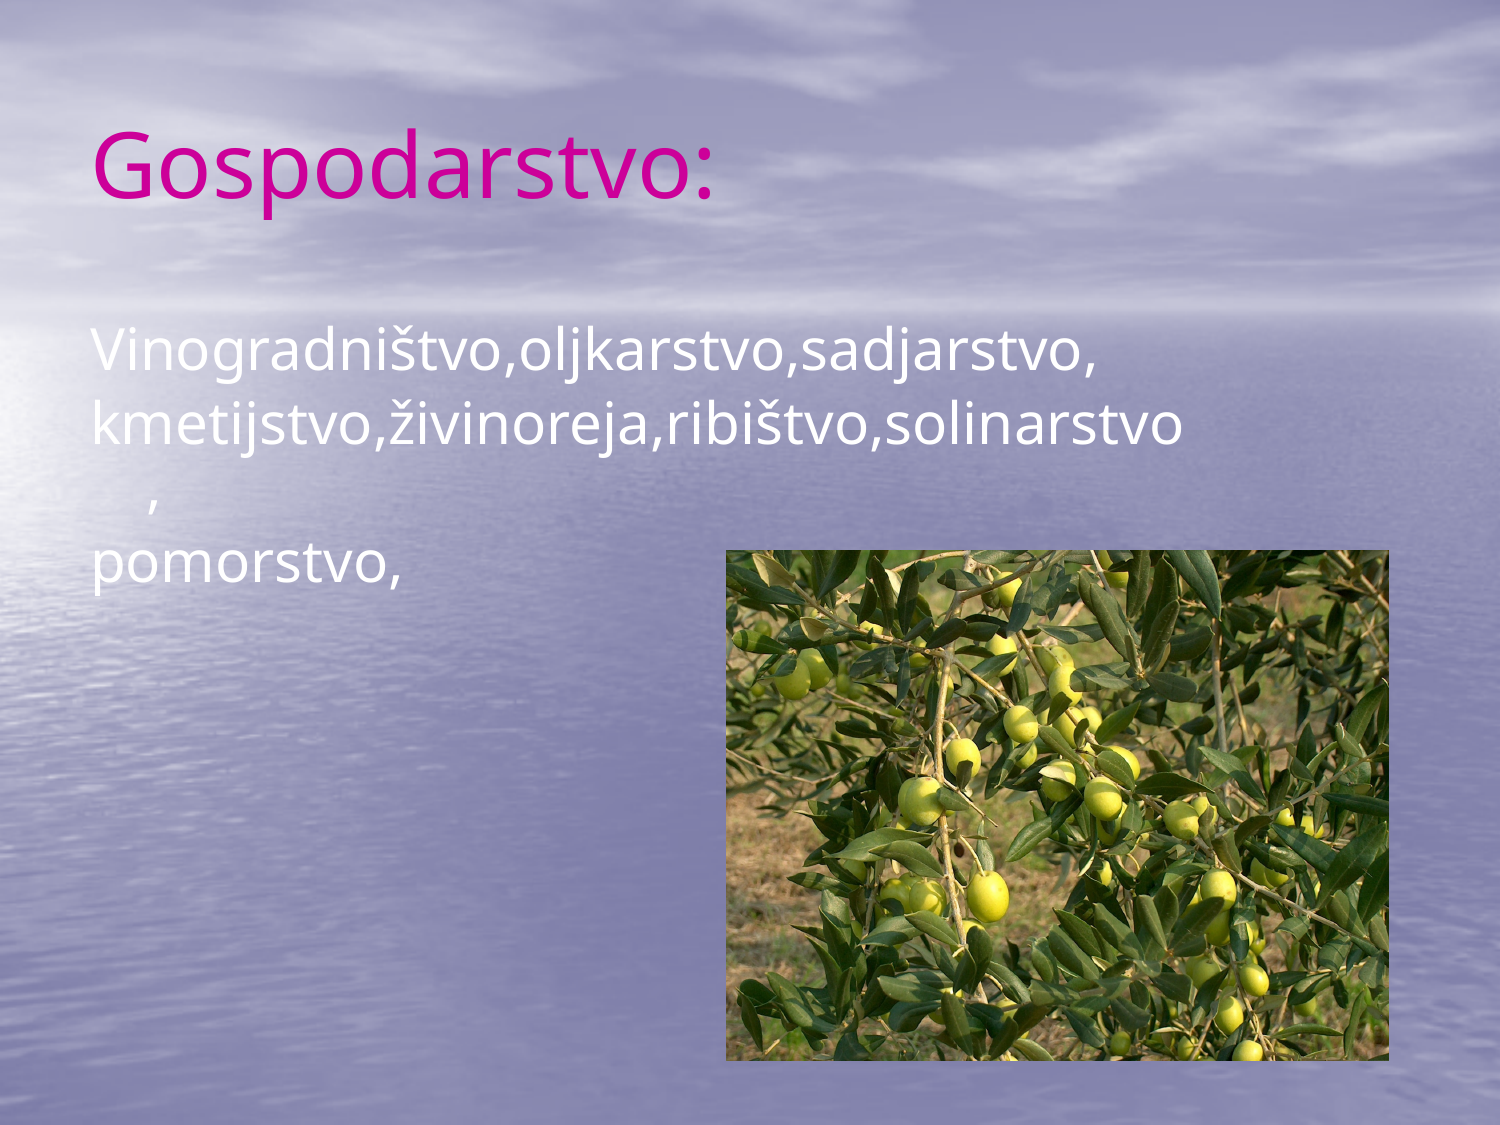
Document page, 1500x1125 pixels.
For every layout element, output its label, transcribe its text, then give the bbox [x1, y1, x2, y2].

title Gospodarstvo: [75, 47, 1425, 275]
list Vinogradništvo,oljkarstvo,sadjarstvo, kmetijstvo,živinoreja,ribištvo,solinarstvo, pomorstvo, [75, 312, 1211, 563]
picture [0, 0, 1500, 1125]
